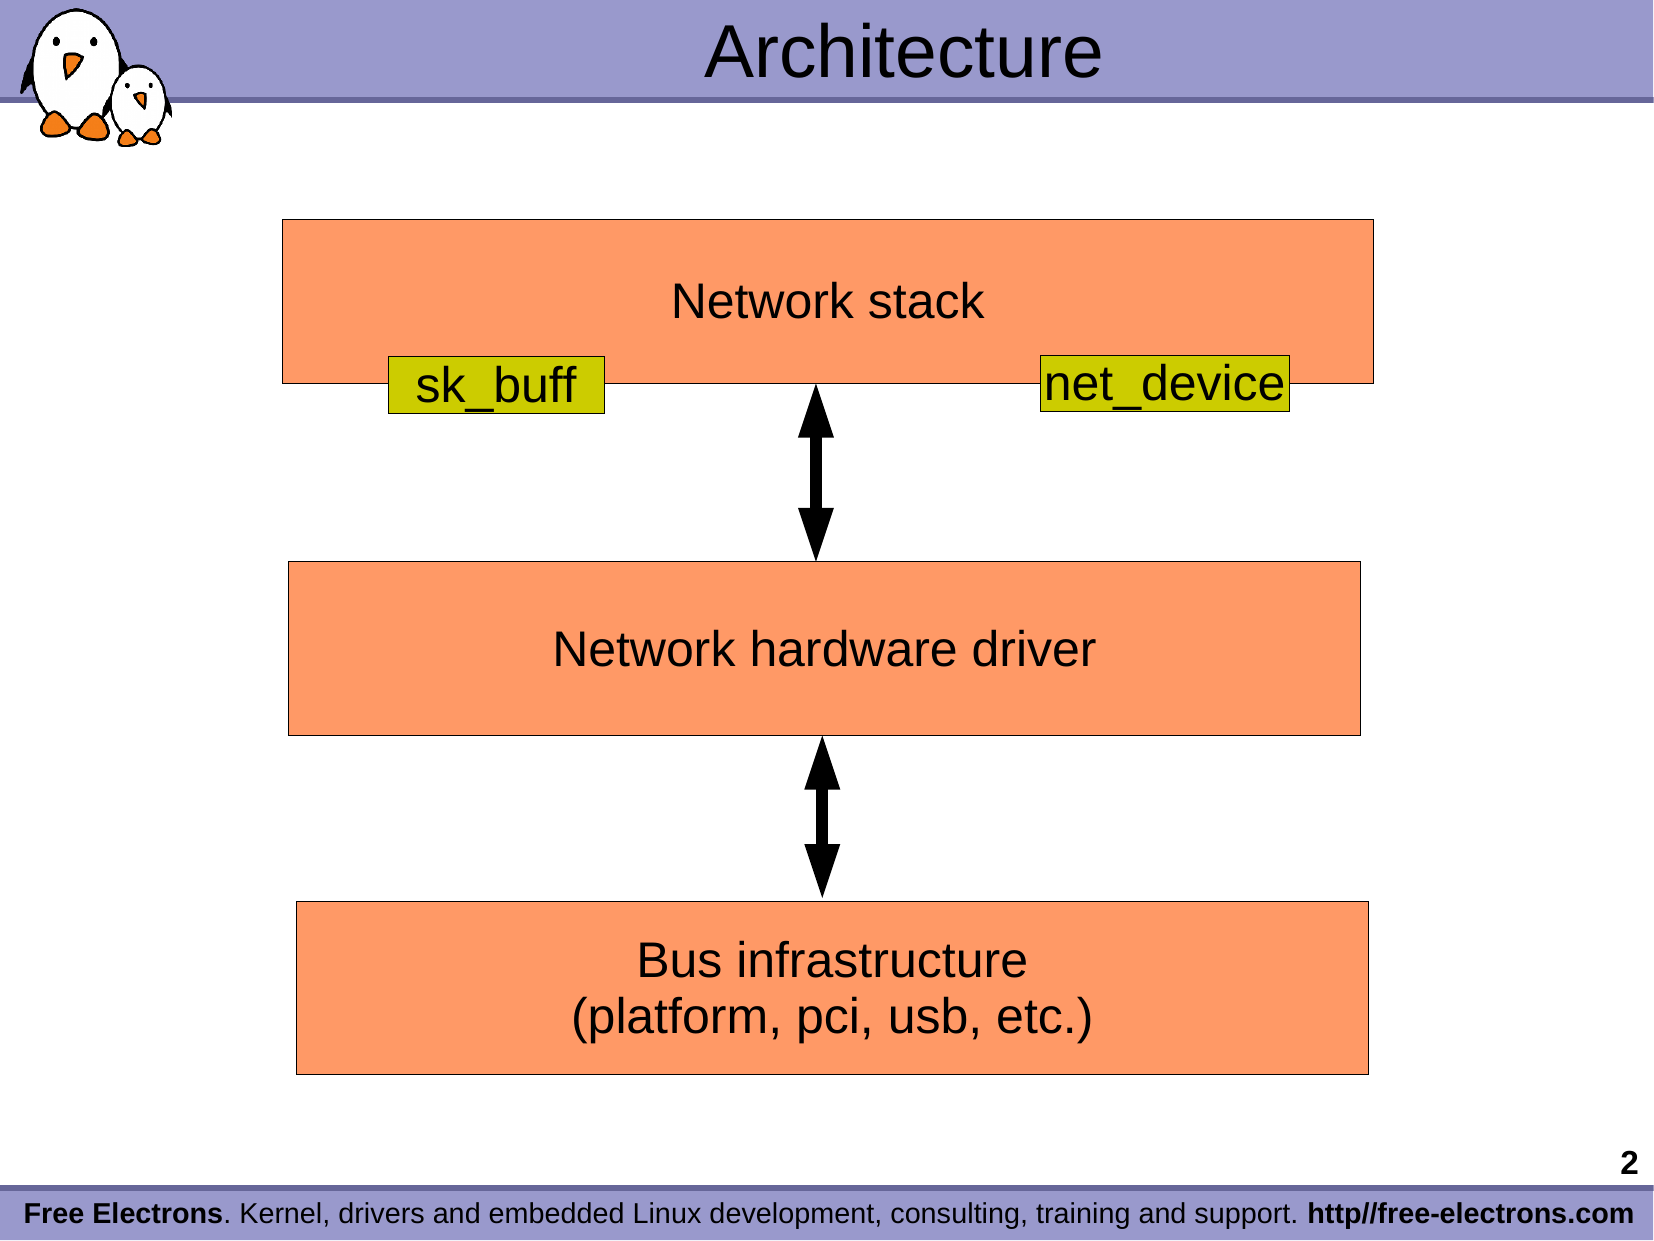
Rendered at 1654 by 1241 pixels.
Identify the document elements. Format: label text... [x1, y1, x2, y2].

text_box Network stack [282, 219, 1374, 384]
text_box Bus infrastructure (platform, pci, usb, etc.) [296, 901, 1369, 1075]
text_box net_device [1040, 355, 1290, 412]
title Architecture [178, 4, 1631, 98]
picture [20, 8, 172, 147]
text_box Network hardware driver [288, 561, 1361, 736]
text_box sk_buff [388, 356, 605, 414]
